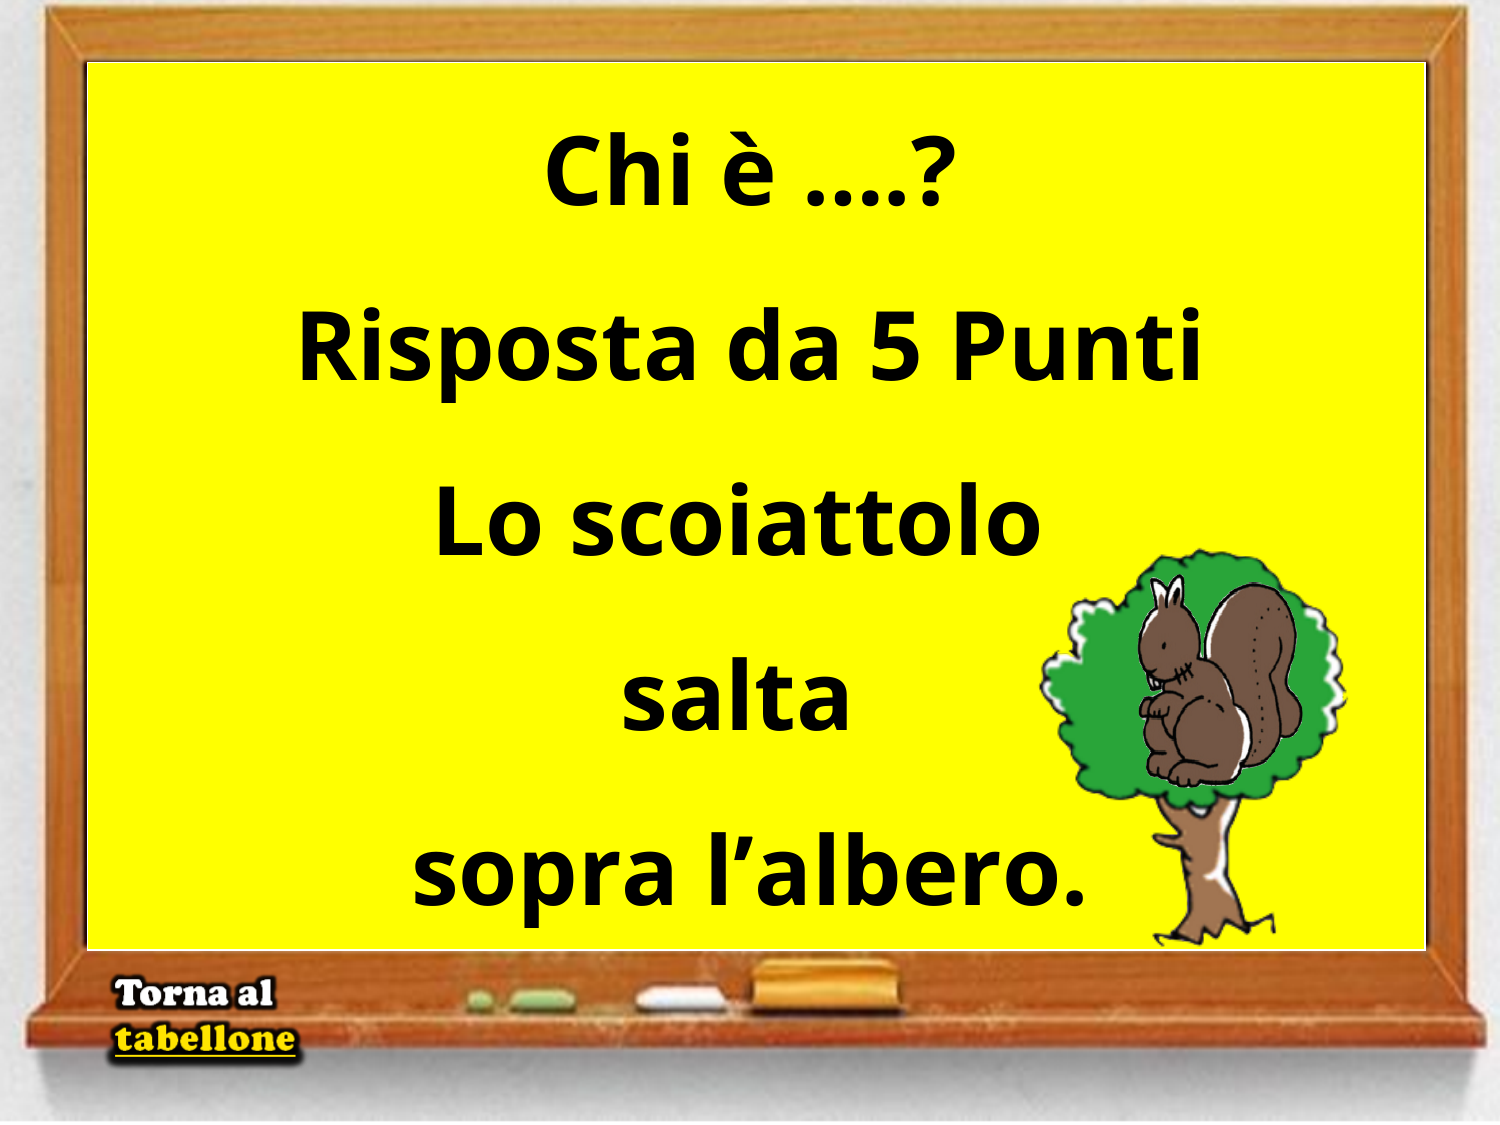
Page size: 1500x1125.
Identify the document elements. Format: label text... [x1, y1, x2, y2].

text_box Chi è ….? Risposta da 5 Punti Lo scoiattolo salta sopra l’albero. [87, 102, 1413, 1108]
picture [0, 0, 1500, 1125]
text_box [87, 62, 1426, 950]
